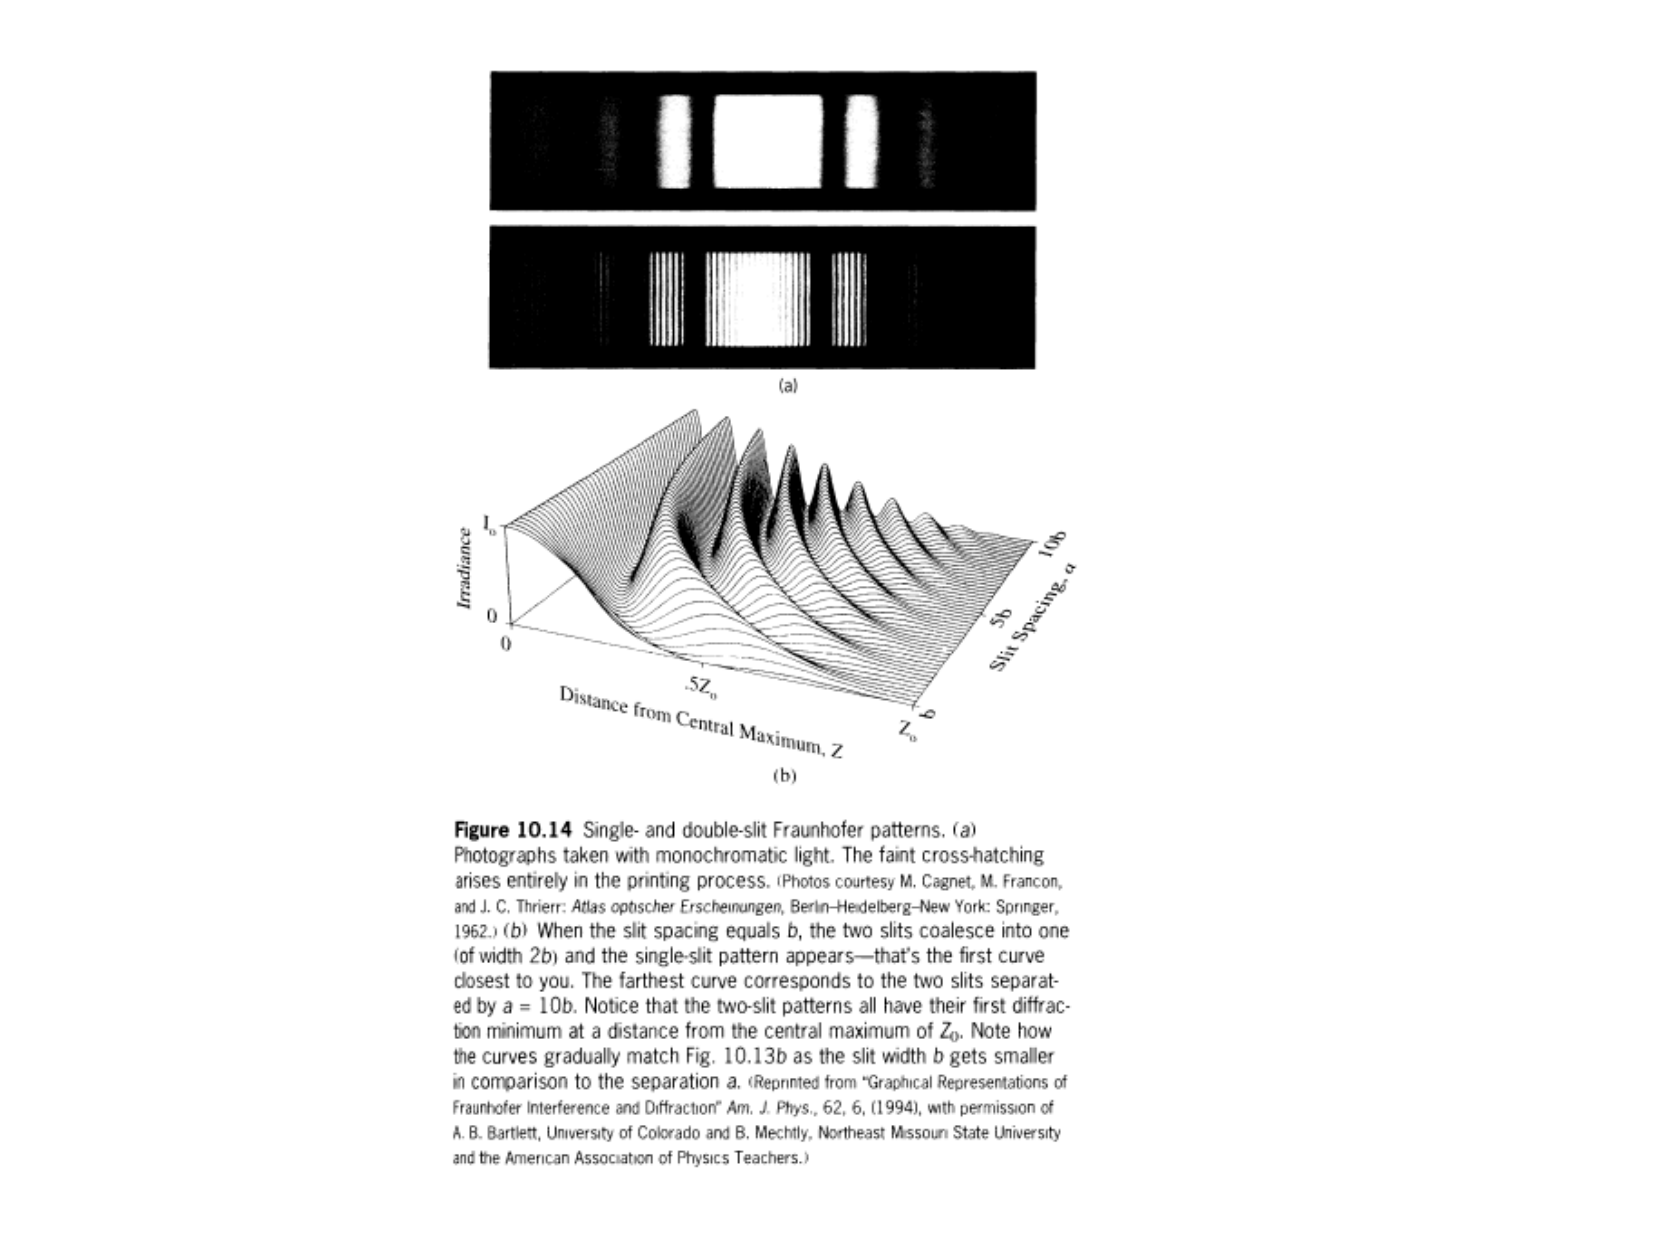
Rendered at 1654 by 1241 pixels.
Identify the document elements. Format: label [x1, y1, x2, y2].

picture [412, 0, 1088, 1209]
